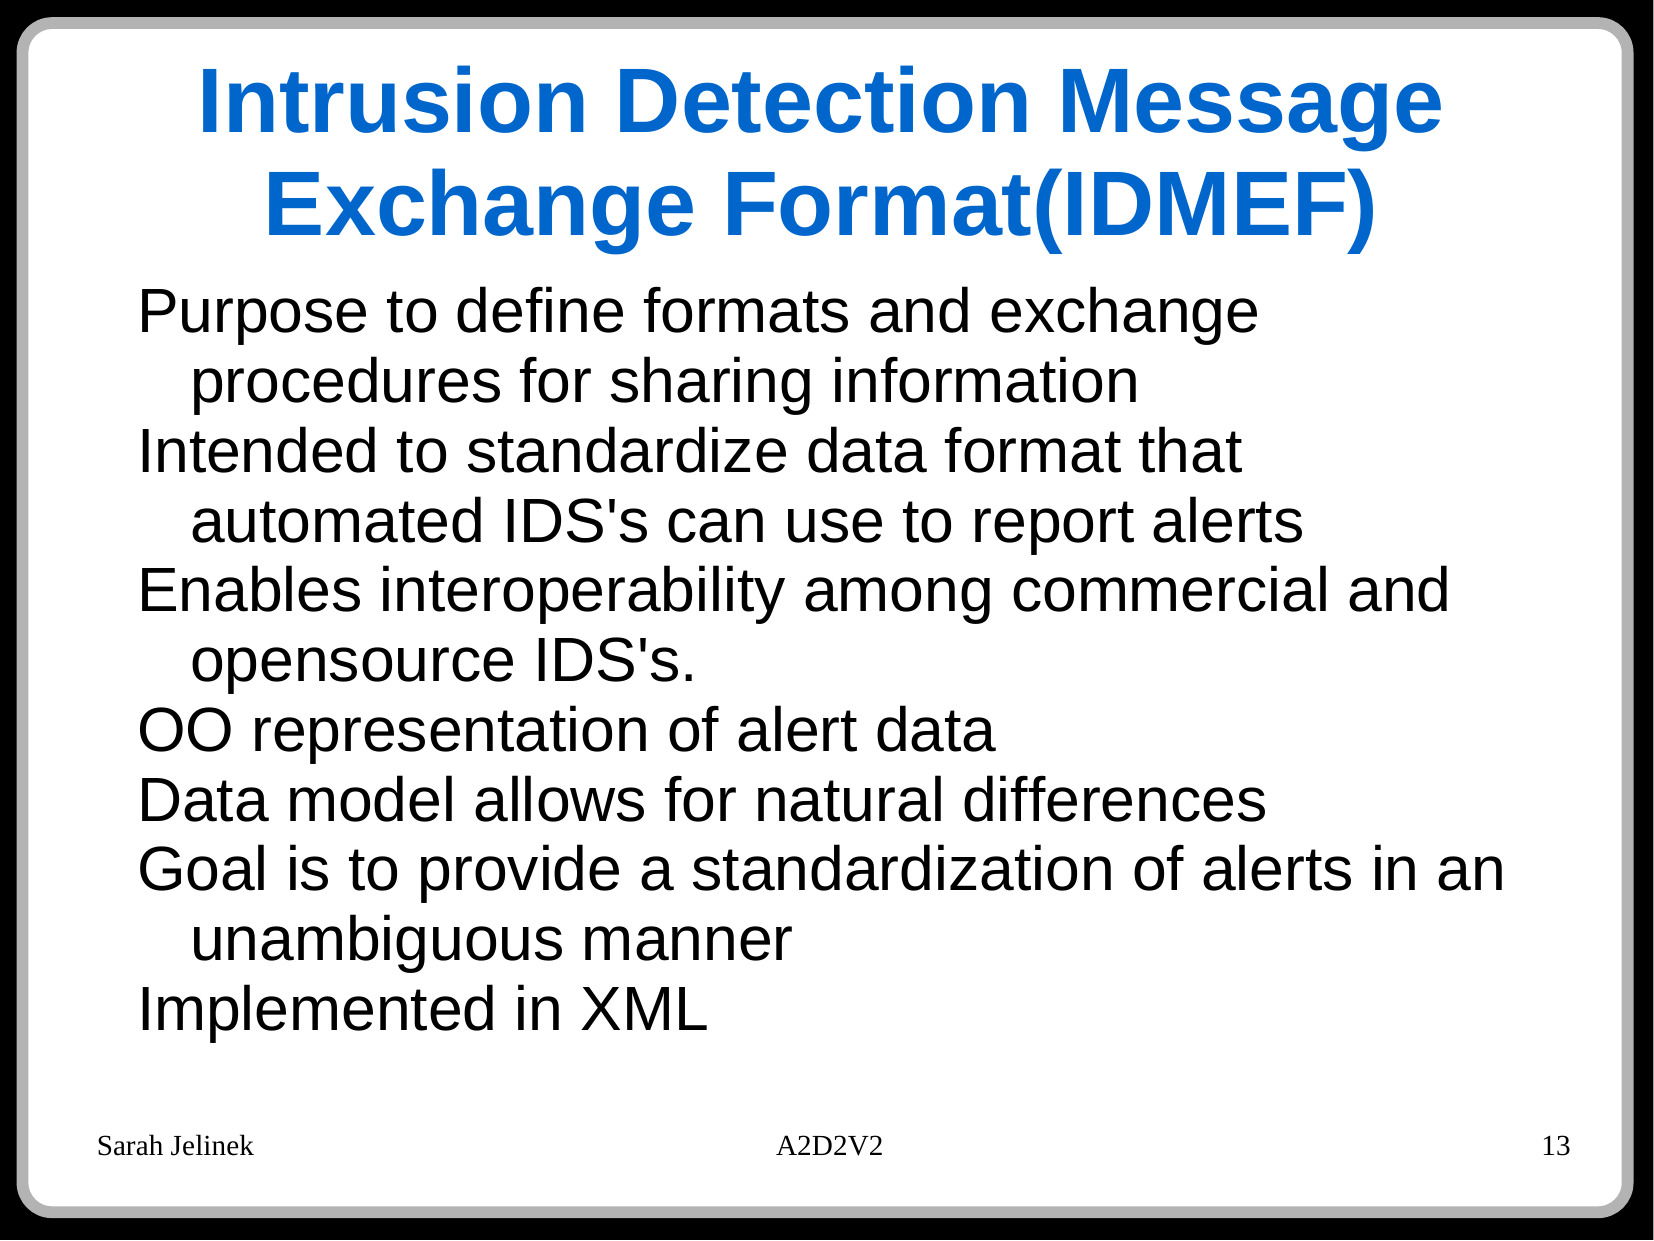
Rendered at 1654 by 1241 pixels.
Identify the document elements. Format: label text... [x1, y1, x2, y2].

list Purpose to define formats and exchange procedures for sharing information Intended to standardize data format that automated IDS's can use to report alerts Enables interoperability among commercial and opensource IDS's. OO representation of alert data Data model allows for natural differences Goal is to provide a standardization of alerts in an unambiguous manner Implemented in XML [119, 276, 1532, 1166]
title Intrusion Detection Message Exchange Format(IDMEF) [67, 49, 1577, 255]
